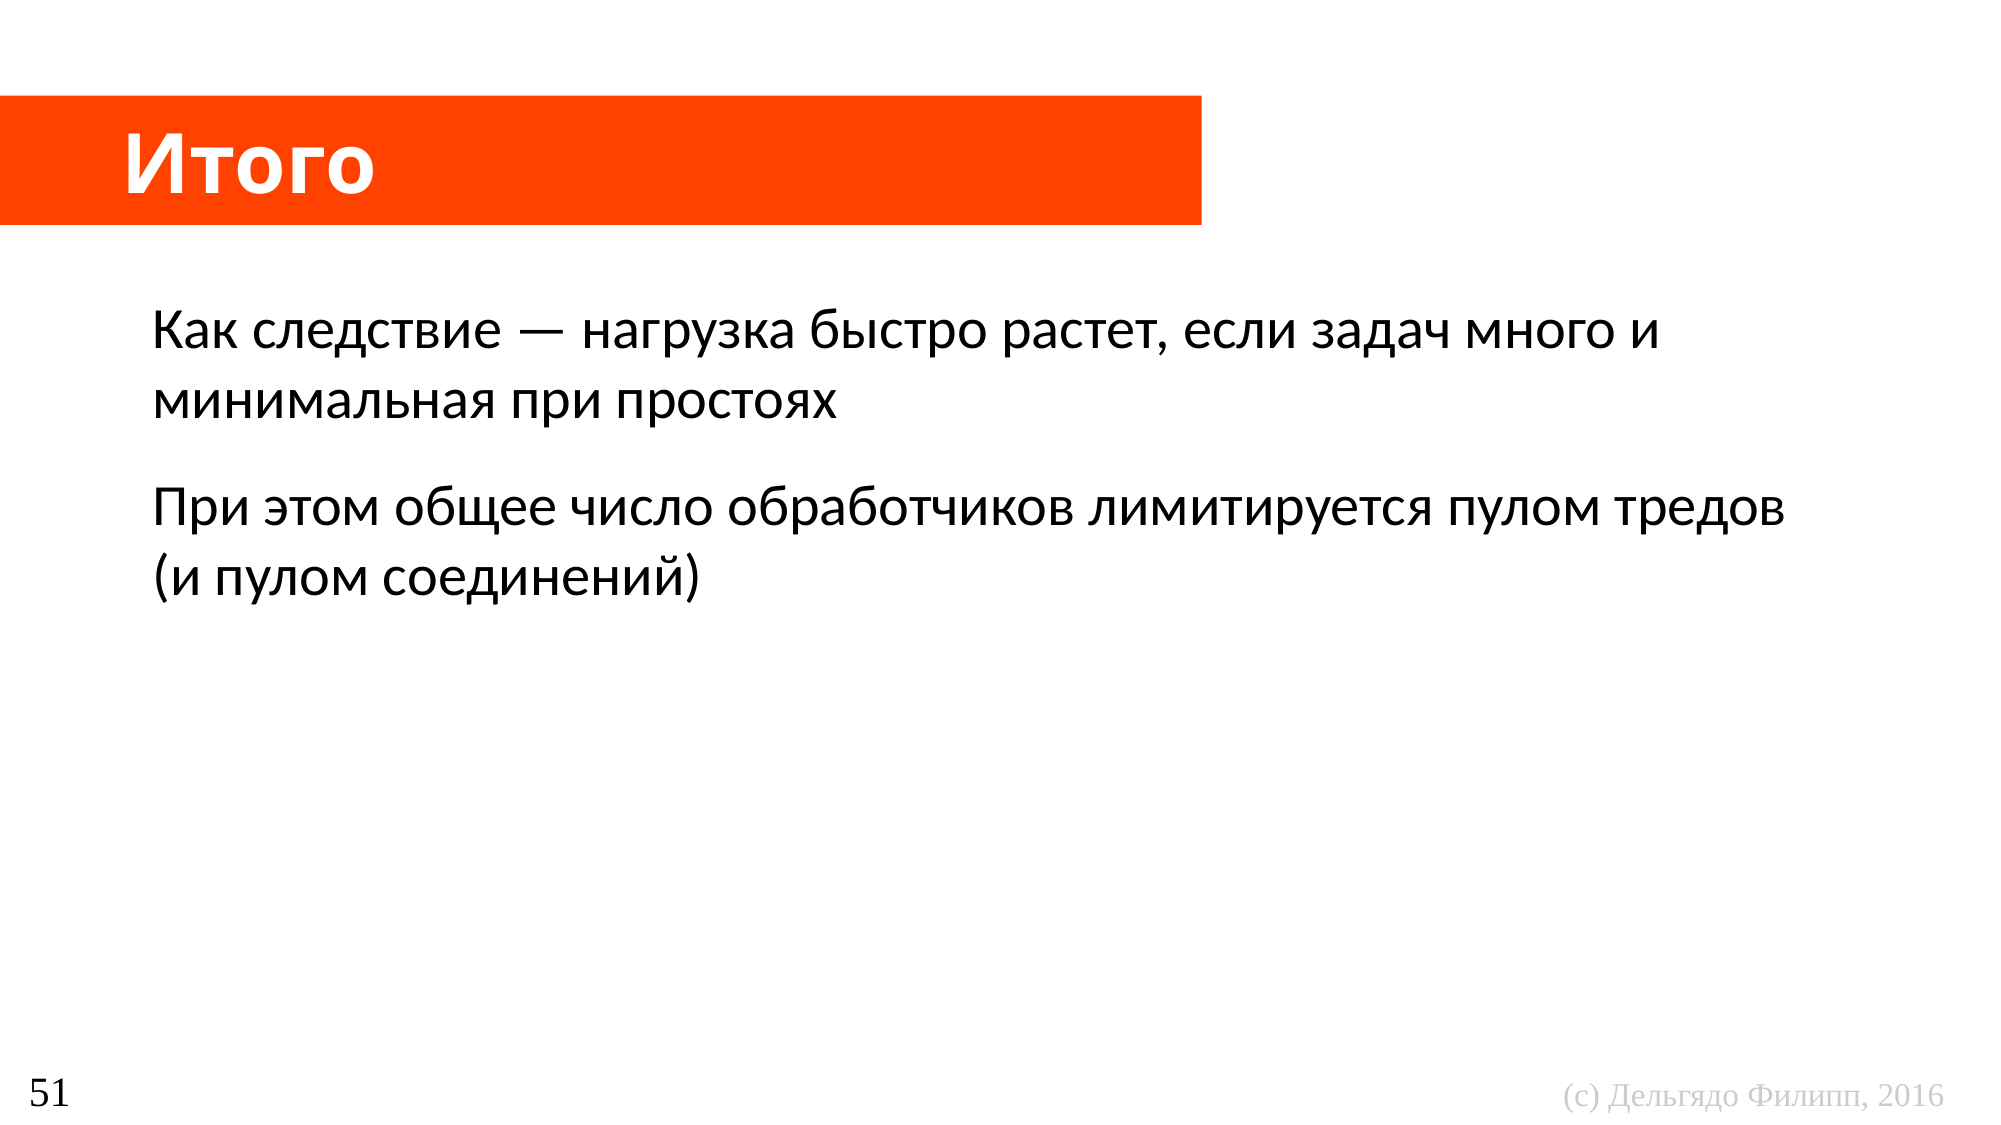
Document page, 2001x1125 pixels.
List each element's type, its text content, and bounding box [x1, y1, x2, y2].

list Как следствие — нагрузка быстро растет, если задач много и минимальная при простоях При этом общее число обработчиков лимитируется пулом тредов (и пулом соединений) [137, 282, 1863, 1014]
title Итого [0, 95, 1202, 225]
